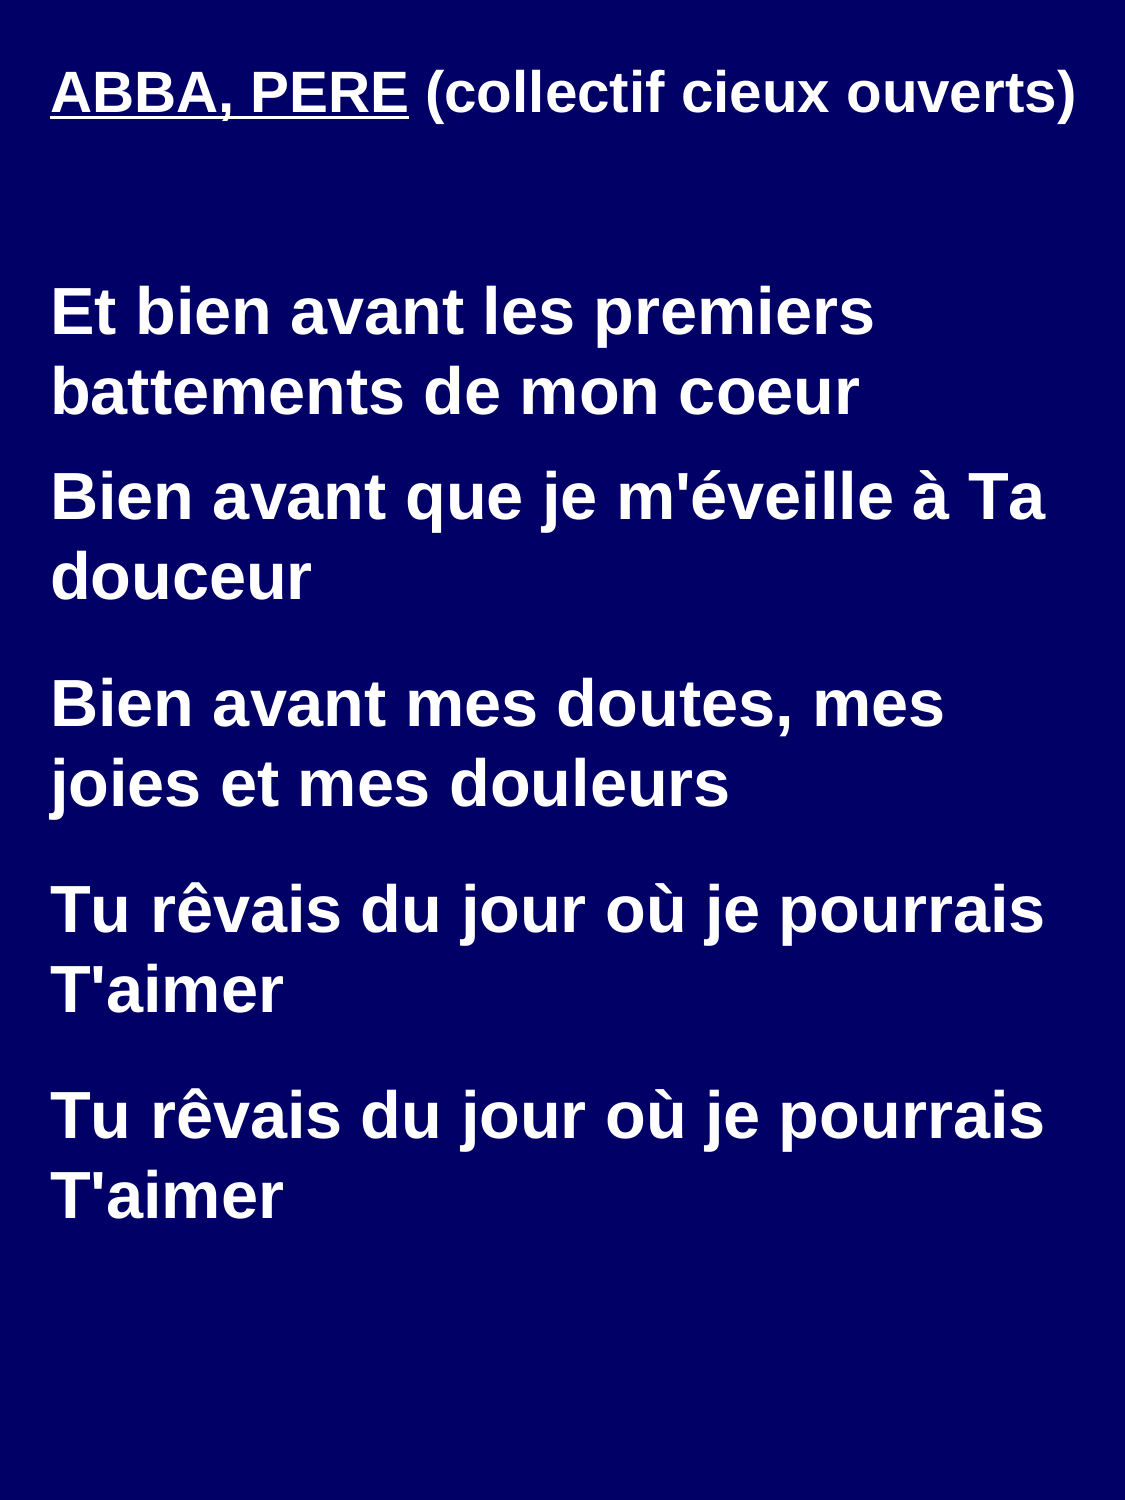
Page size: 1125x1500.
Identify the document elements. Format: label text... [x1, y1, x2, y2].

text_box ABBA, PERE (collectif cieux ouverts) Et bien avant les premiers battements de mon coeur Bien avant que je m'éveille à Ta douceur Bien avant mes doutes, mes joies et mes douleurs Tu rêvais du jour où je pourrais T'aimer Tu rêvais du jour où je pourrais T'aimer [35, 47, 1113, 1442]
